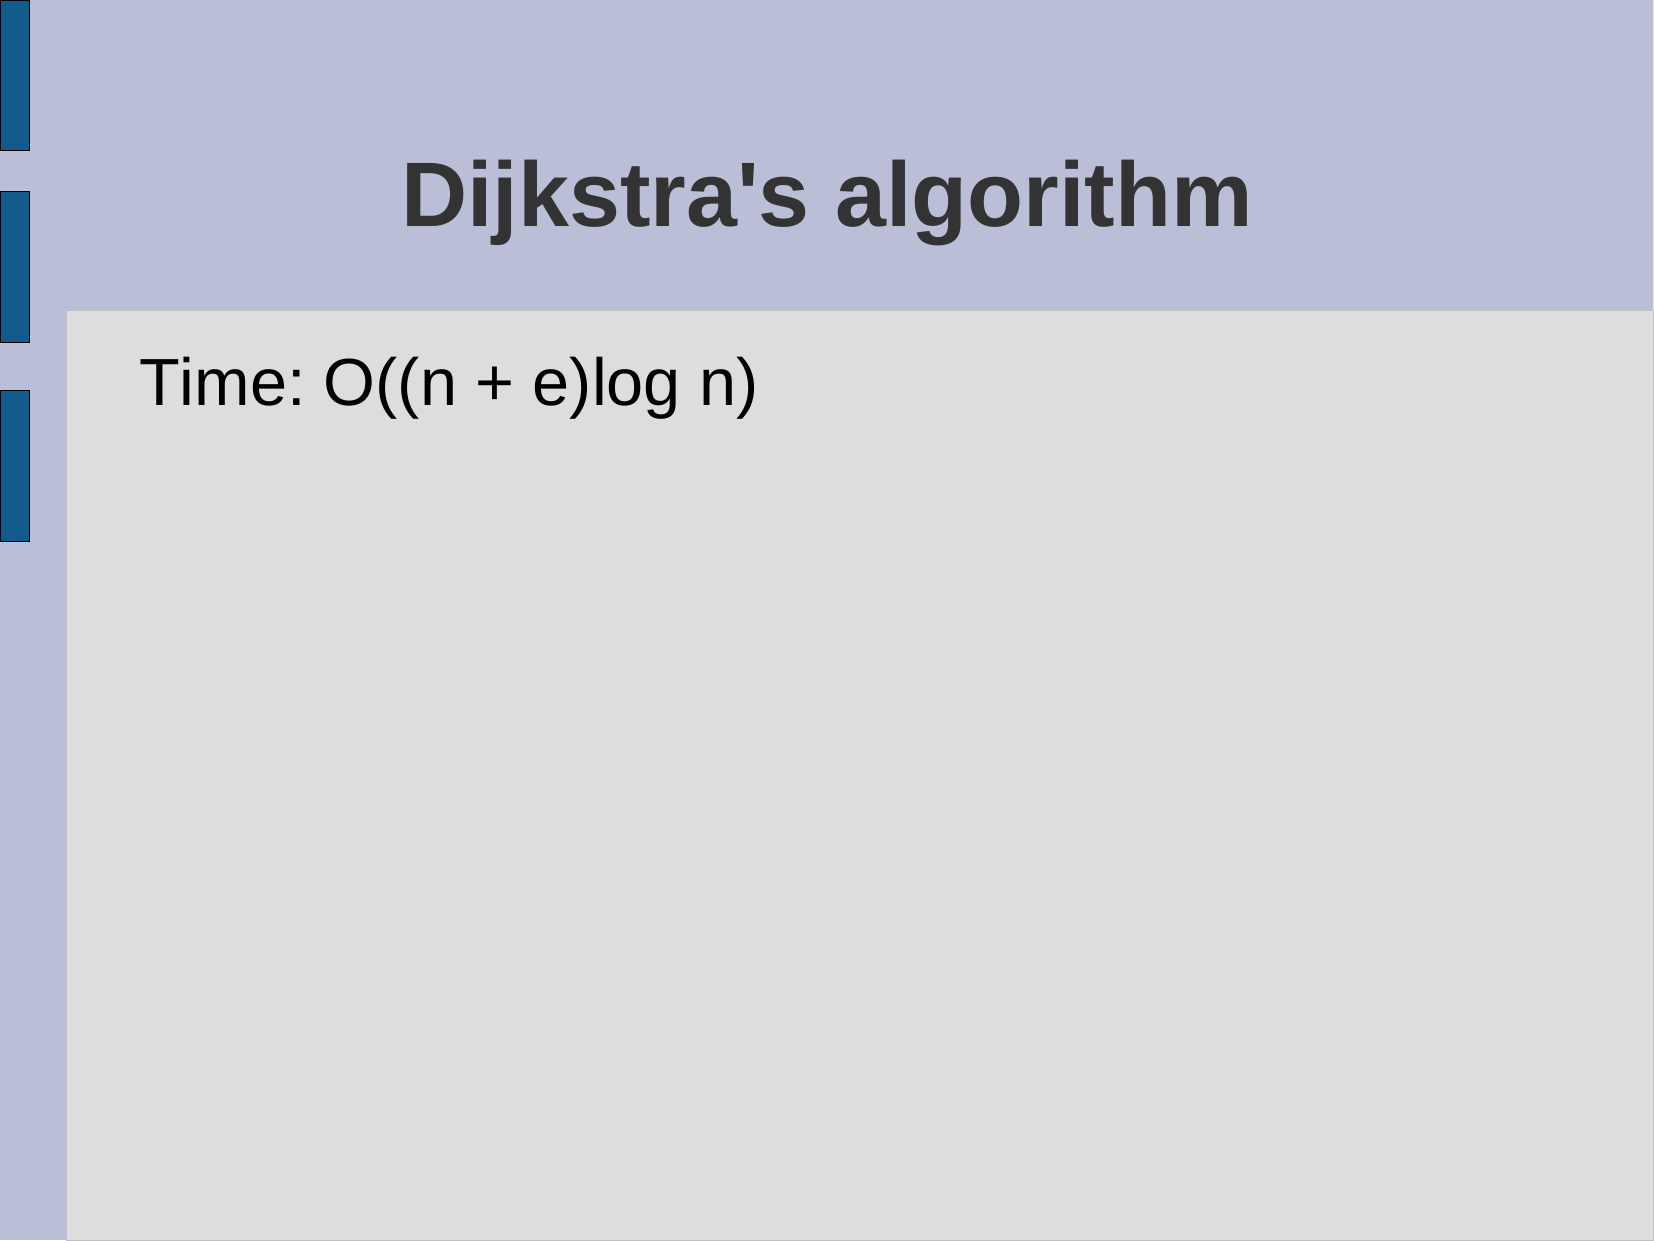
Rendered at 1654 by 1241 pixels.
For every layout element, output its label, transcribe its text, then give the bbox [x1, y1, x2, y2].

list Time: O((n + e)log n) [121, 344, 1534, 1127]
title Dijkstra's algorithm [121, 91, 1534, 299]
